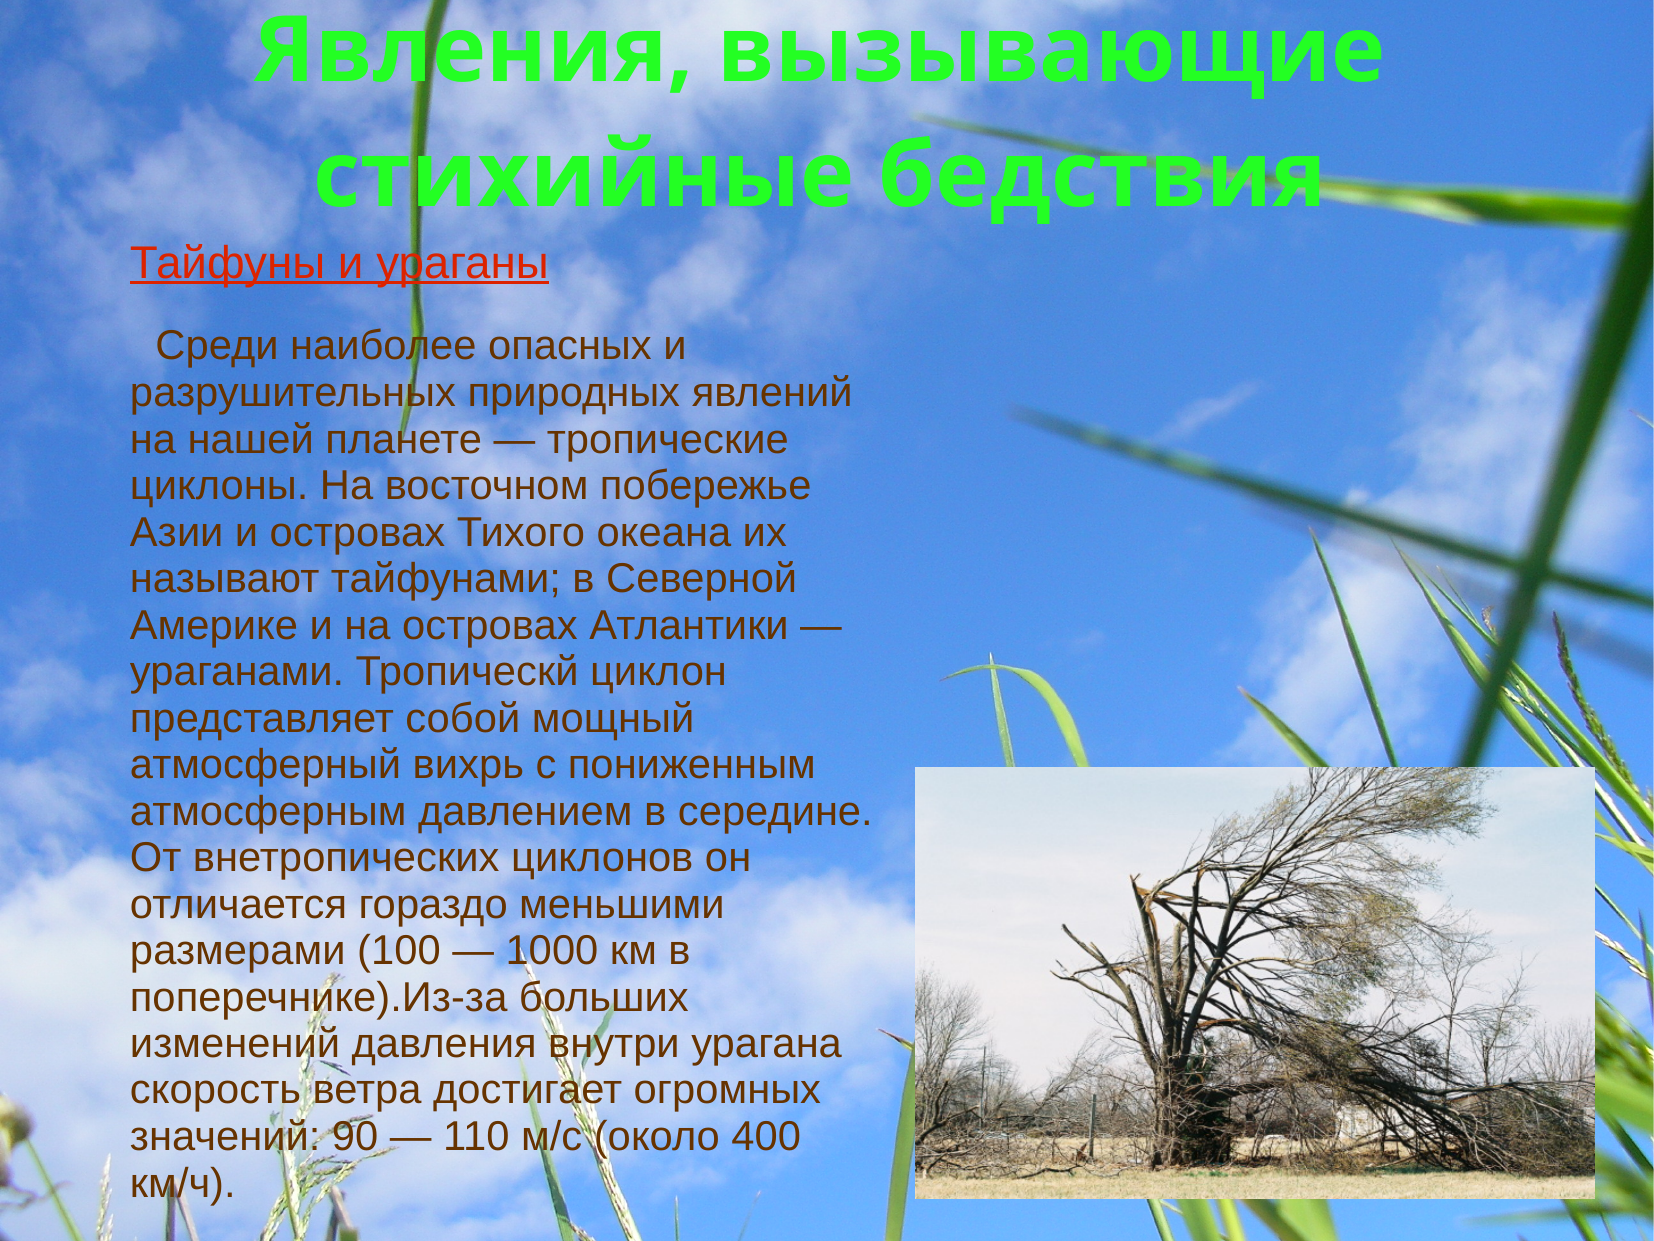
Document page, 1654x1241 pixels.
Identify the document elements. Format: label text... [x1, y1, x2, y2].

picture [0, 0, 1654, 1241]
title Явления, вызывающие стихийные бедствия [76, 0, 1565, 237]
list Тайфуны и ураганы Среди наиболее опасных и разрушительных природных явлений на нашей планете — тропические циклоны. На восточном побережье Азии и островах Тихого океана их называют тайфунами; в Северной Америке и на островах Атлантики — ураганами. Тропическй циклон представляет собой мощный атмосферный вихрь с пониженным атмосферным давлением в середине. От внетропических циклонов он отличается гораздо меньшими размерами (100 — 1000 км в поперечнике).Из-за больших изменений давления внутри урагана скорость ветра достигает огромных значений: 90 — 110 м/с (около 400 км/ч). [59, 237, 886, 1211]
